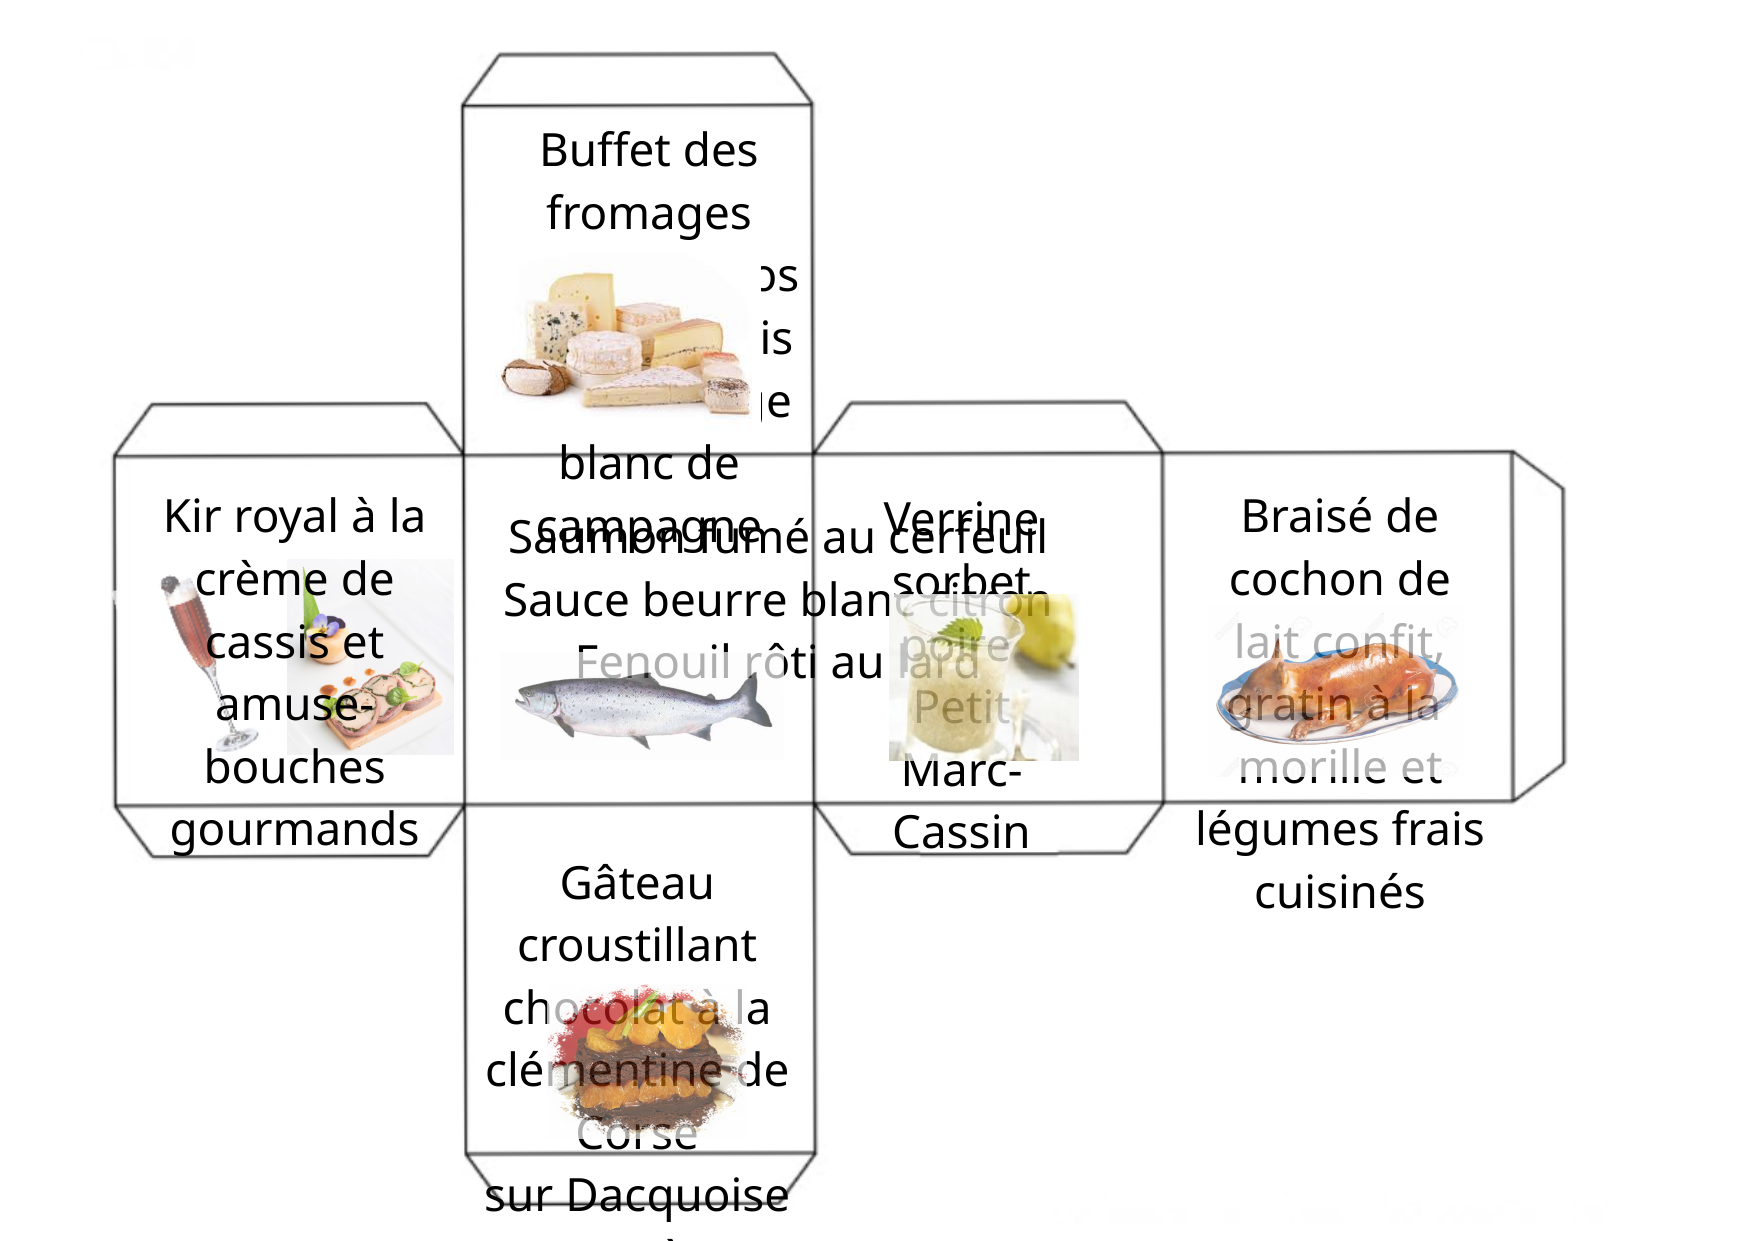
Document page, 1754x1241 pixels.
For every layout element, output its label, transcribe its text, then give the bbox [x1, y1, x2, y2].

text_box Gâteau croustillant chocolat à la clémentine de Corse sur Dacquoise succès pistache [464, 842, 808, 985]
picture [0, 0, 1652, 1241]
text_box Buffet des fromages affinés de nos régions,Epoisses, Fromage blanc de campagne [476, 110, 820, 264]
text_box Braisé de cochon de lait confit, gratin à la morille et légumes frais cuisinés [1173, 476, 1505, 631]
text_box Verrine sorbet poire Petit Marc-Cassin [866, 479, 1115, 619]
text_box Saumon fumé au cerfeuil Sauce beurre blanc citron Fenouil rôti au lard [488, 497, 814, 642]
text_box Kir royal à la crème de cassis et amuse-bouches gourmands [134, 476, 453, 740]
